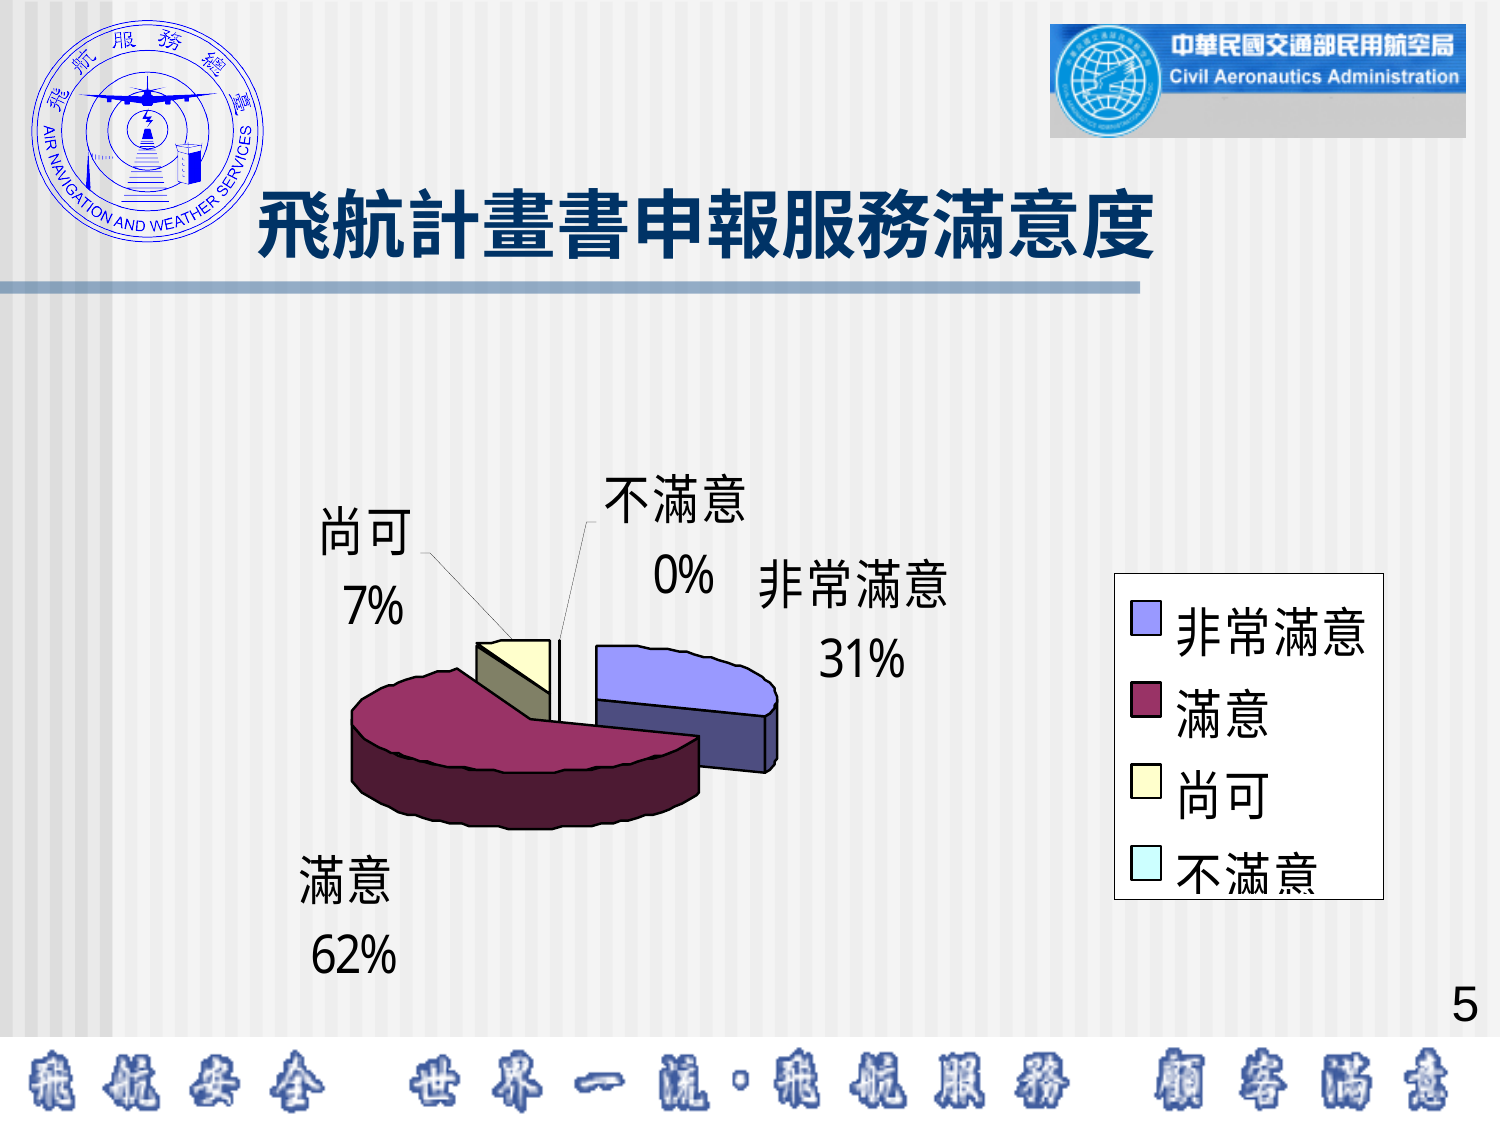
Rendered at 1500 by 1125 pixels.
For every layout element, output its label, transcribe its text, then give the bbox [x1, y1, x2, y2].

chart [0, 237, 1413, 1125]
title 飛航計畫書申報服務滿意度 [110, 169, 1450, 276]
